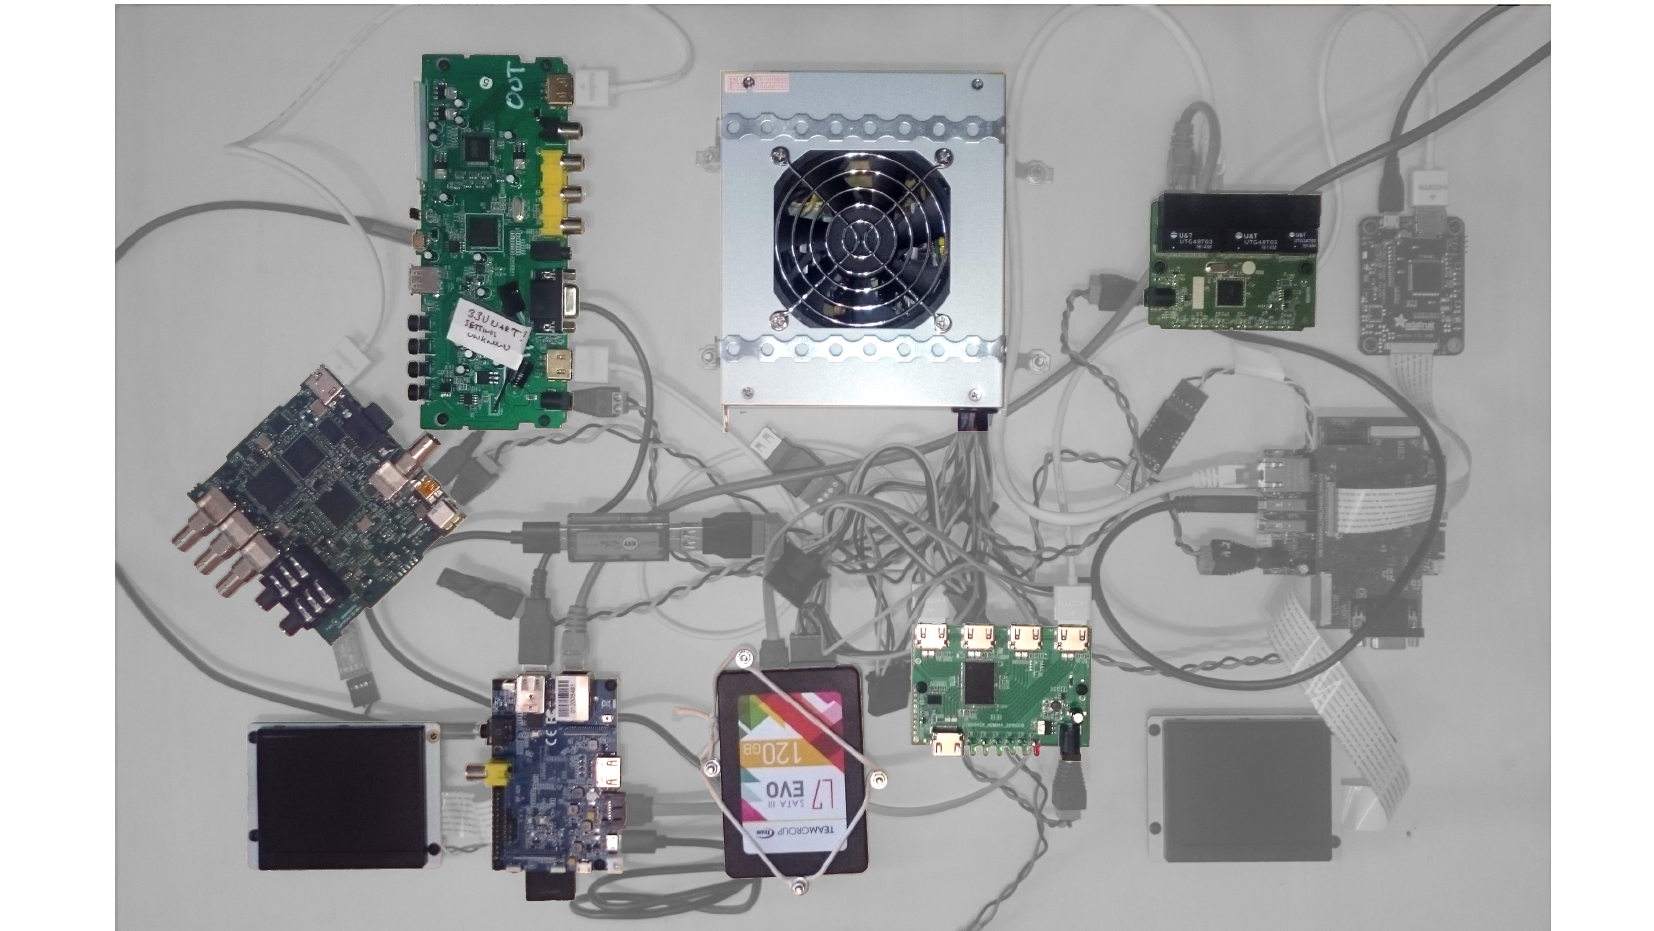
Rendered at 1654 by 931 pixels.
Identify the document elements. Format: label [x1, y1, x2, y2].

picture [115, 4, 1551, 931]
